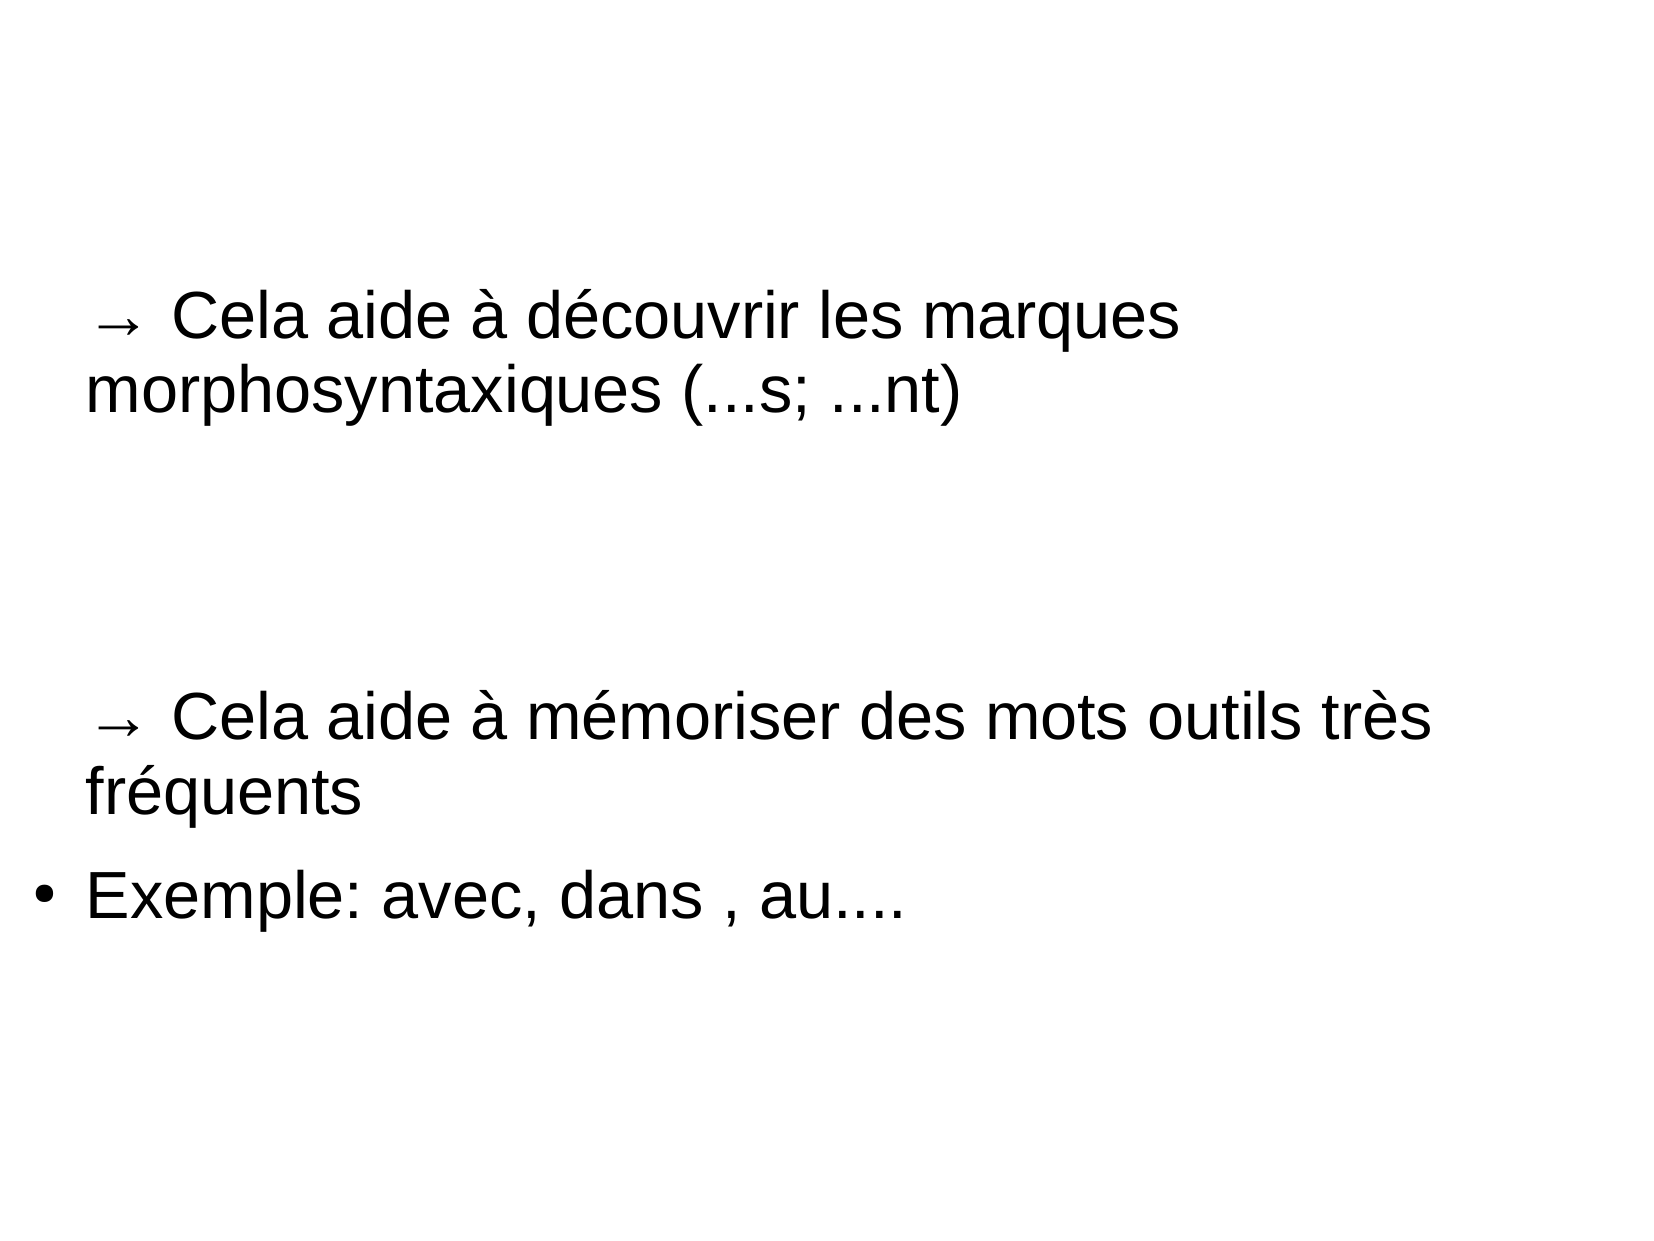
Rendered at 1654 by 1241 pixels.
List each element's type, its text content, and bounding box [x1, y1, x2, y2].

text_box → Cela aide à mémoriser des mots outils très fréquents Exemple: avec, dans , au.... [15, 679, 1654, 934]
text_box → Cela aide à découvrir les marques morphosyntaxiques (...s; ...nt) [15, 277, 1654, 532]
